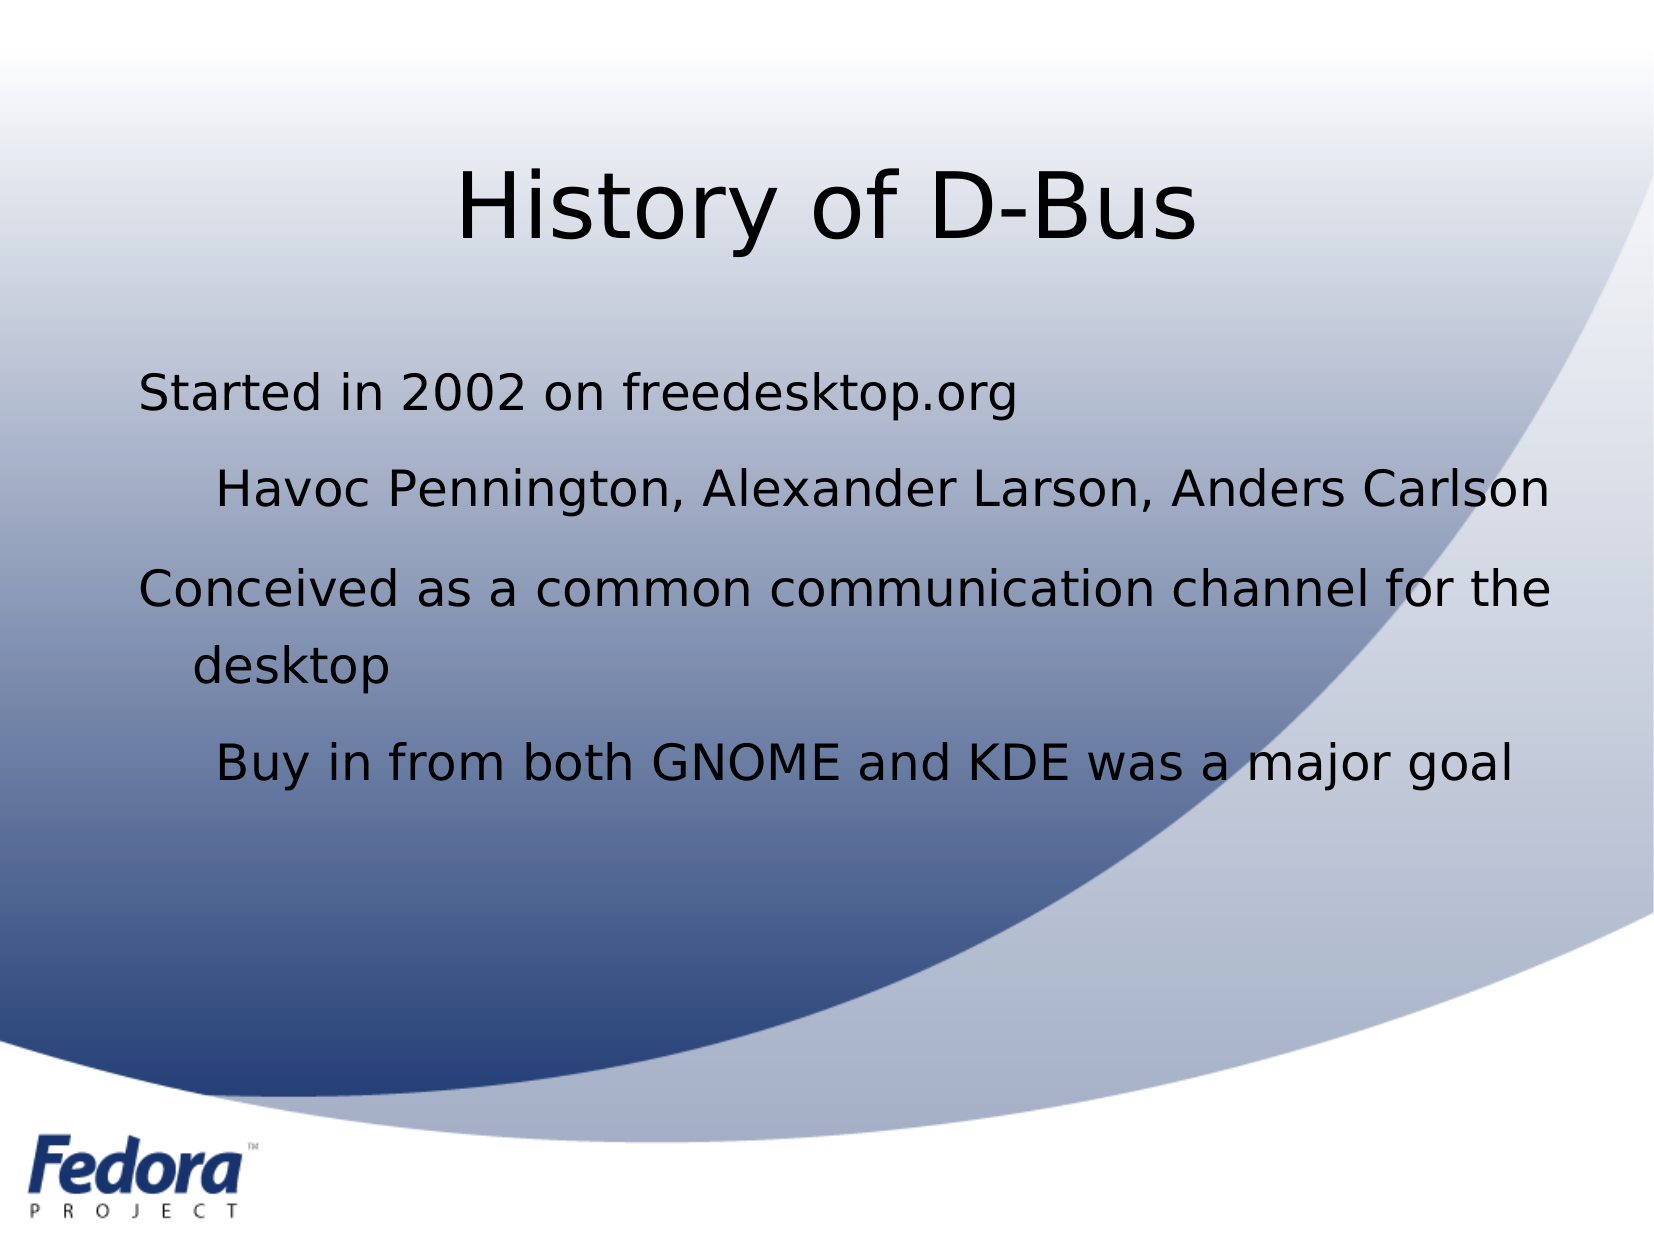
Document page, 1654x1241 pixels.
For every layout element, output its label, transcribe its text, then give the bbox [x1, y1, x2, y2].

title History of D-Bus [121, 102, 1534, 310]
picture [0, 0, 1654, 1241]
list Started in 2002 on freedesktop.org Havoc Pennington, Alexander Larson, Anders Carlson Conceived as a common communication channel for the desktop Buy in from both GNOME and KDE was a major goal [121, 344, 1613, 1126]
